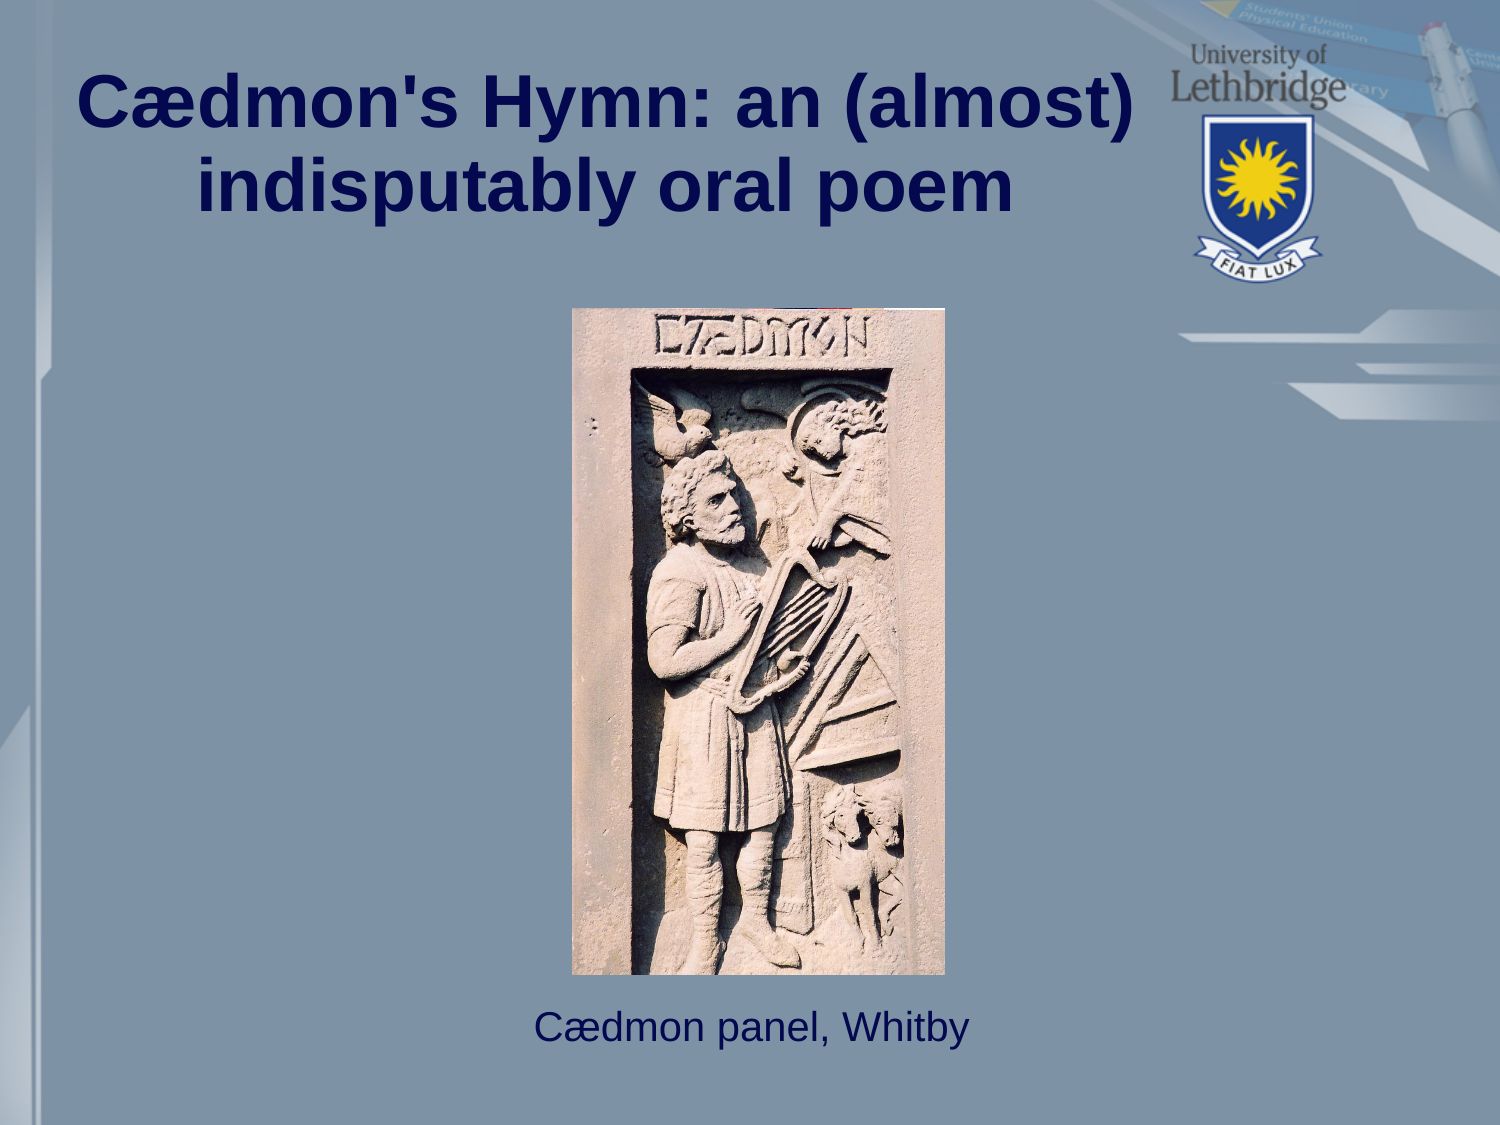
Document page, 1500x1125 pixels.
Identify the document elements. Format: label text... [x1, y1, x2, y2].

list Cædmon panel, Whitby [440, 1003, 1063, 1063]
picture [0, 0, 1500, 1125]
title Cædmon's Hymn: an (almost) indisputably oral poem [75, 46, 1138, 242]
